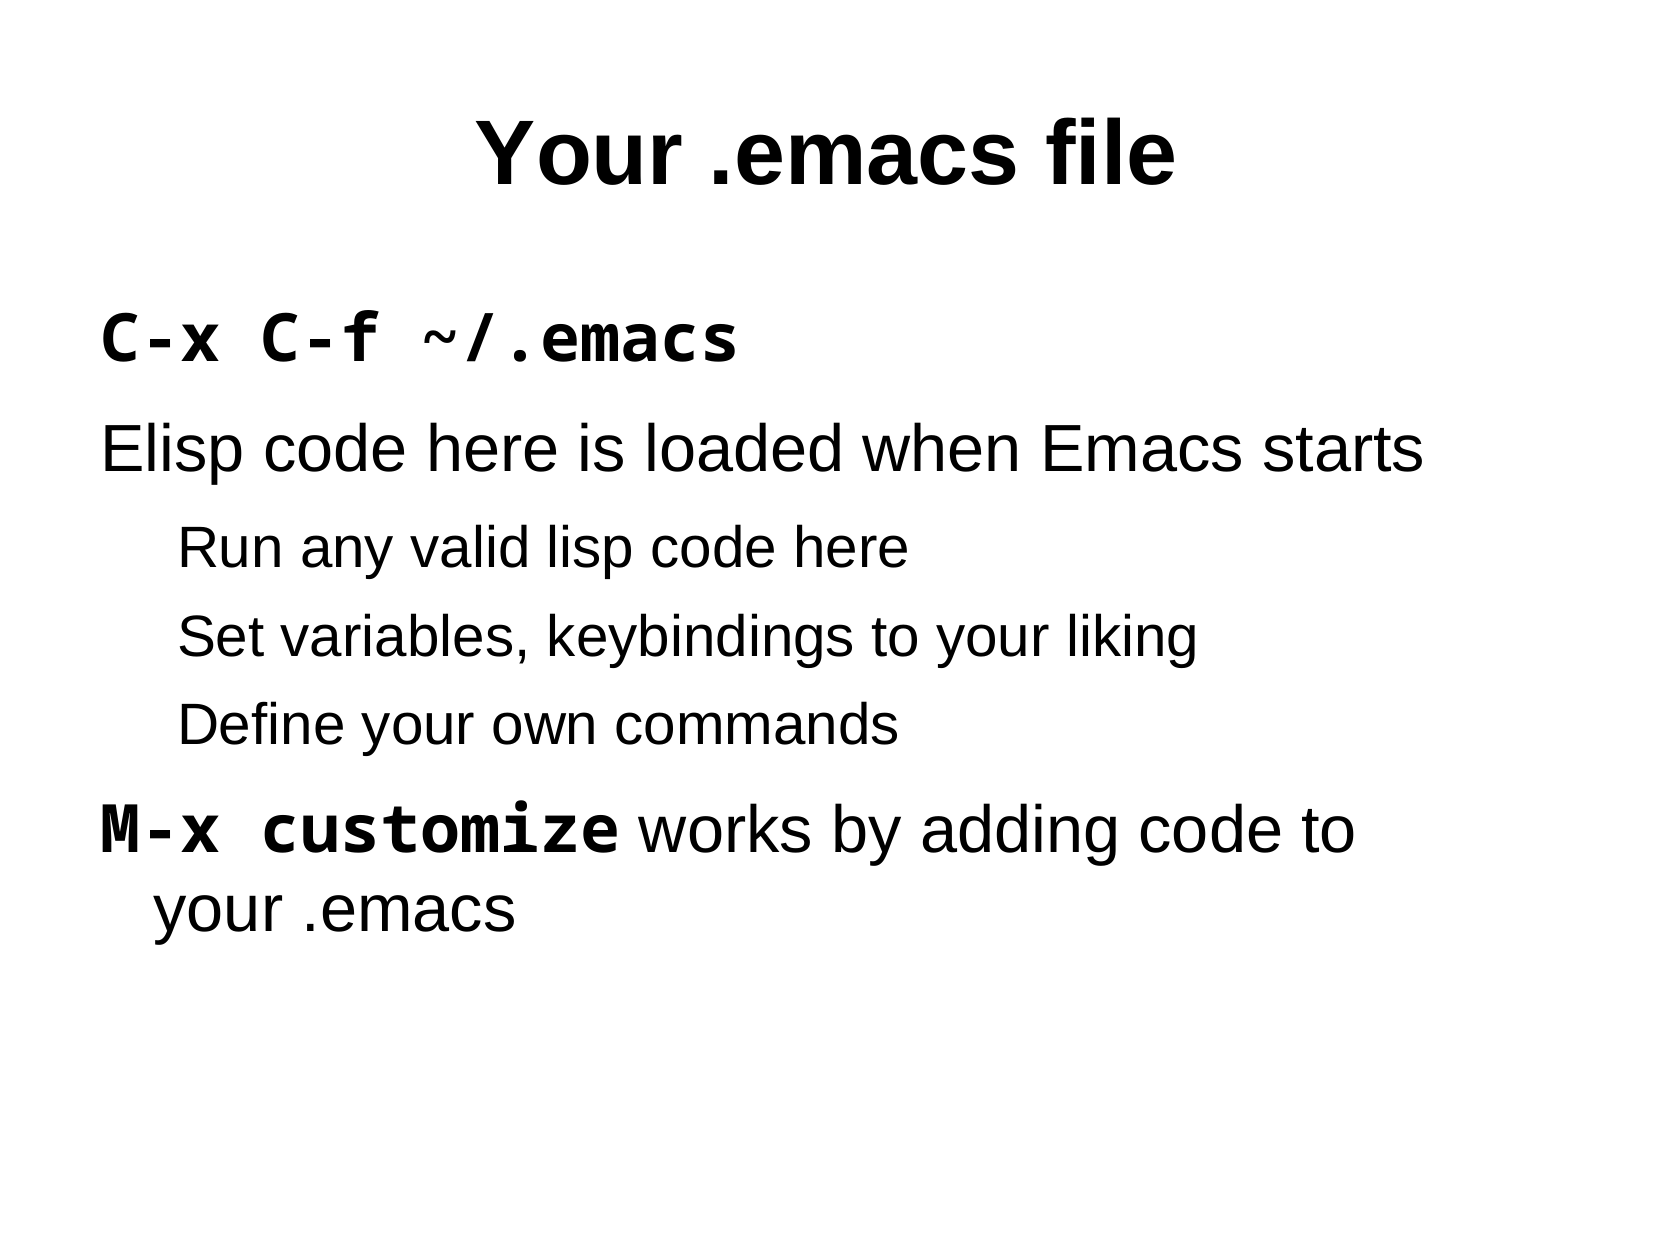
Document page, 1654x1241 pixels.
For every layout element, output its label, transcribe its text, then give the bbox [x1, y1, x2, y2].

list C-x C-f ~/.emacs Elisp code here is loaded when Emacs starts Run any valid lisp code here Set variables, keybindings to your liking Define your own commands M-x customize works by adding code to your .emacs [82, 290, 1571, 1094]
title Your .emacs file [82, 56, 1571, 250]
